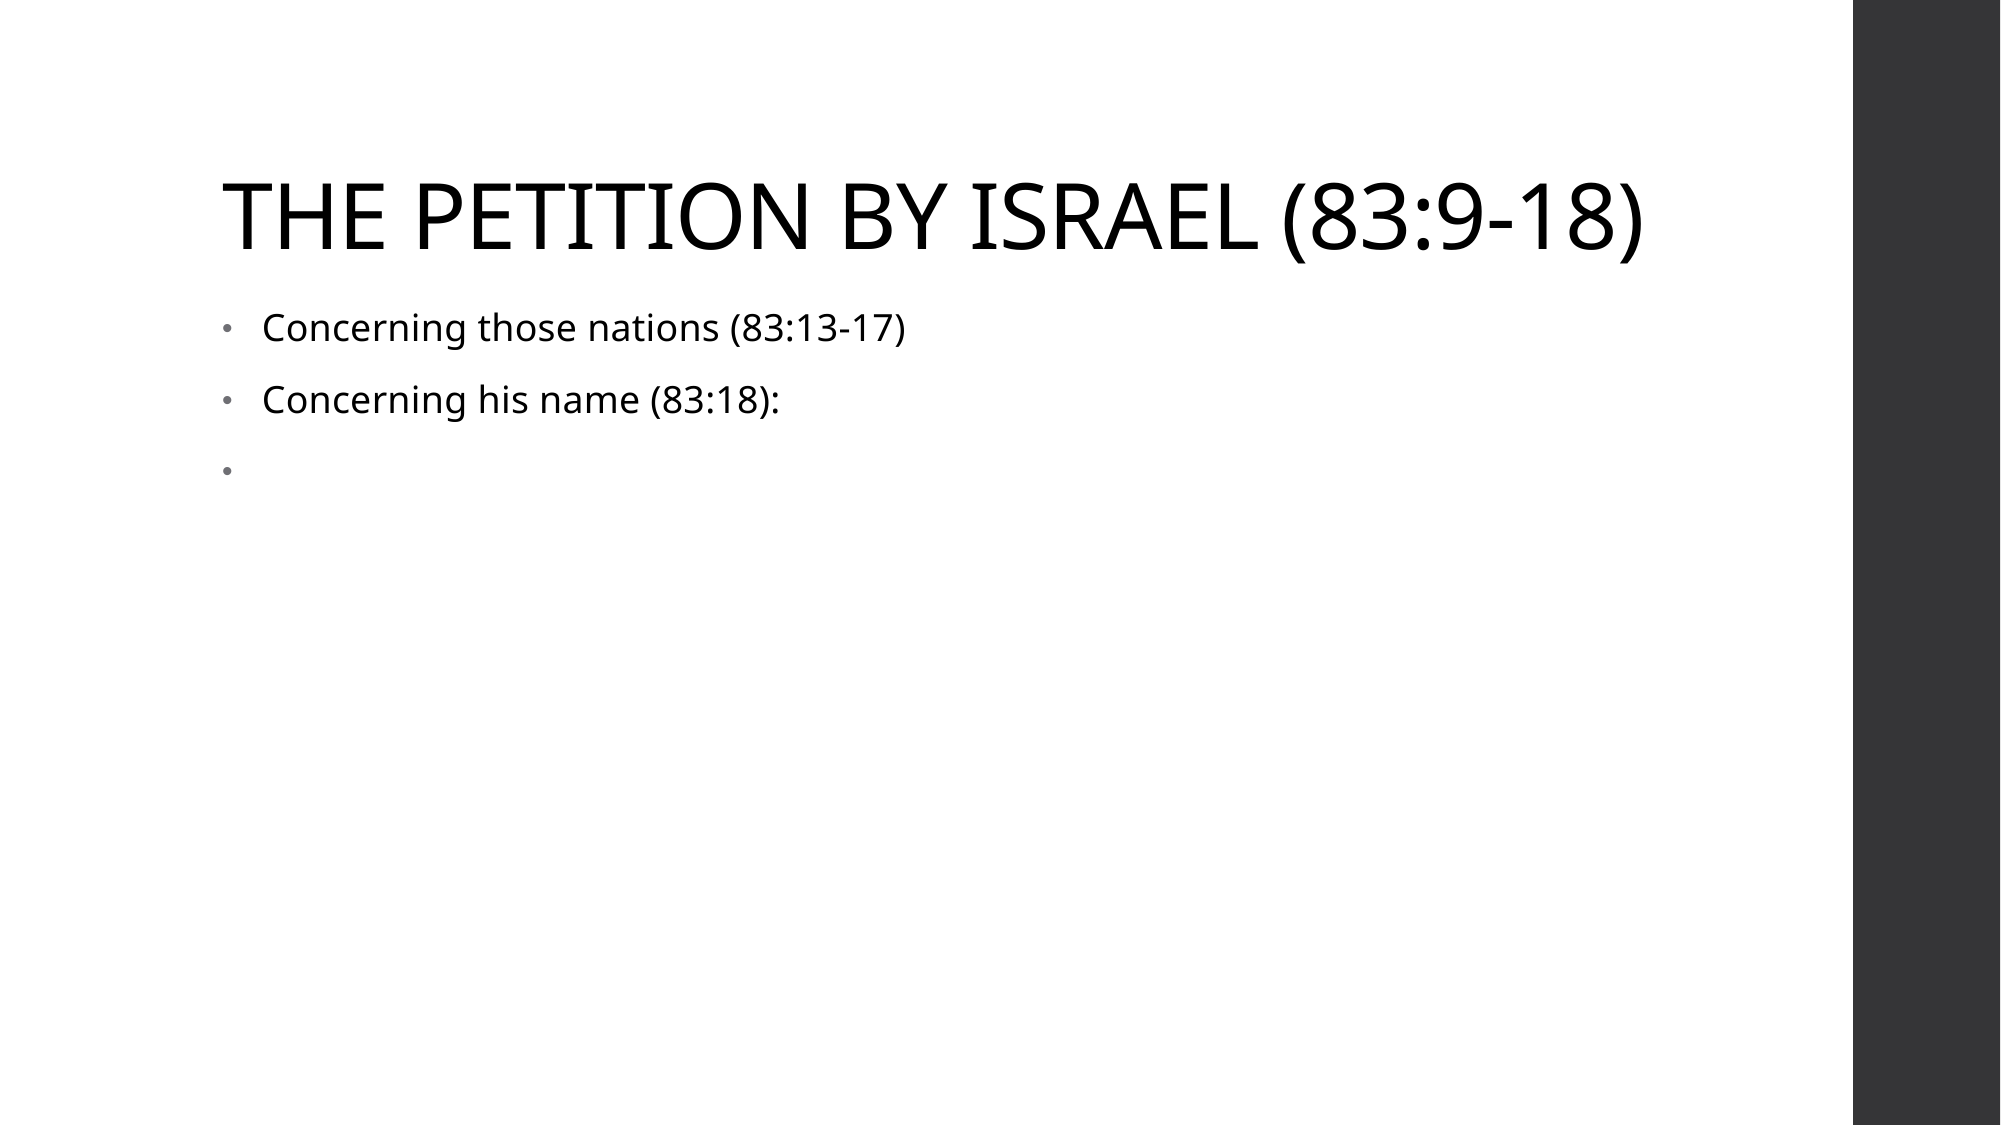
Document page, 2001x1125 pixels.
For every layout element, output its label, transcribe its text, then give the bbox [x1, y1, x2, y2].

list Concerning those nations (83:13-17) Concerning his name (83:18): [206, 299, 1617, 1014]
title THE PETITION BY ISRAEL (83:9-18) [206, 60, 1797, 278]
